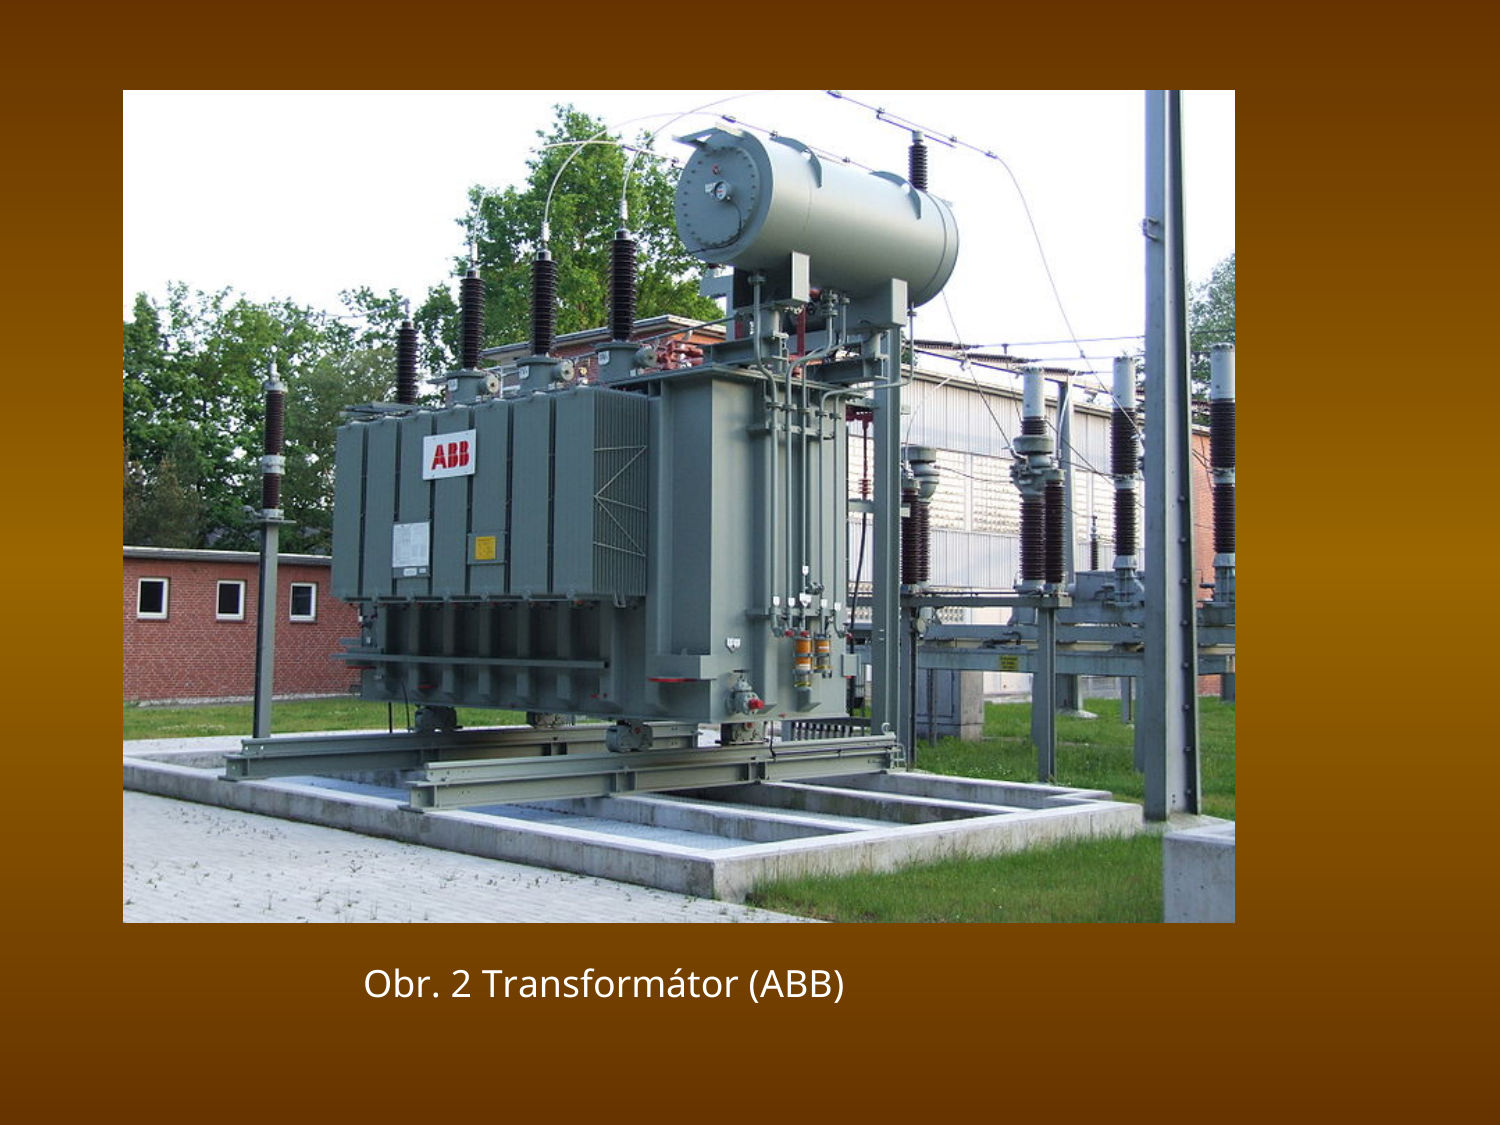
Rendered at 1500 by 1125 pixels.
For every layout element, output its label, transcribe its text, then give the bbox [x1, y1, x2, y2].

text_box Obr. 2 Transformátor (ABB) [348, 952, 916, 1013]
picture [123, 90, 1235, 923]
